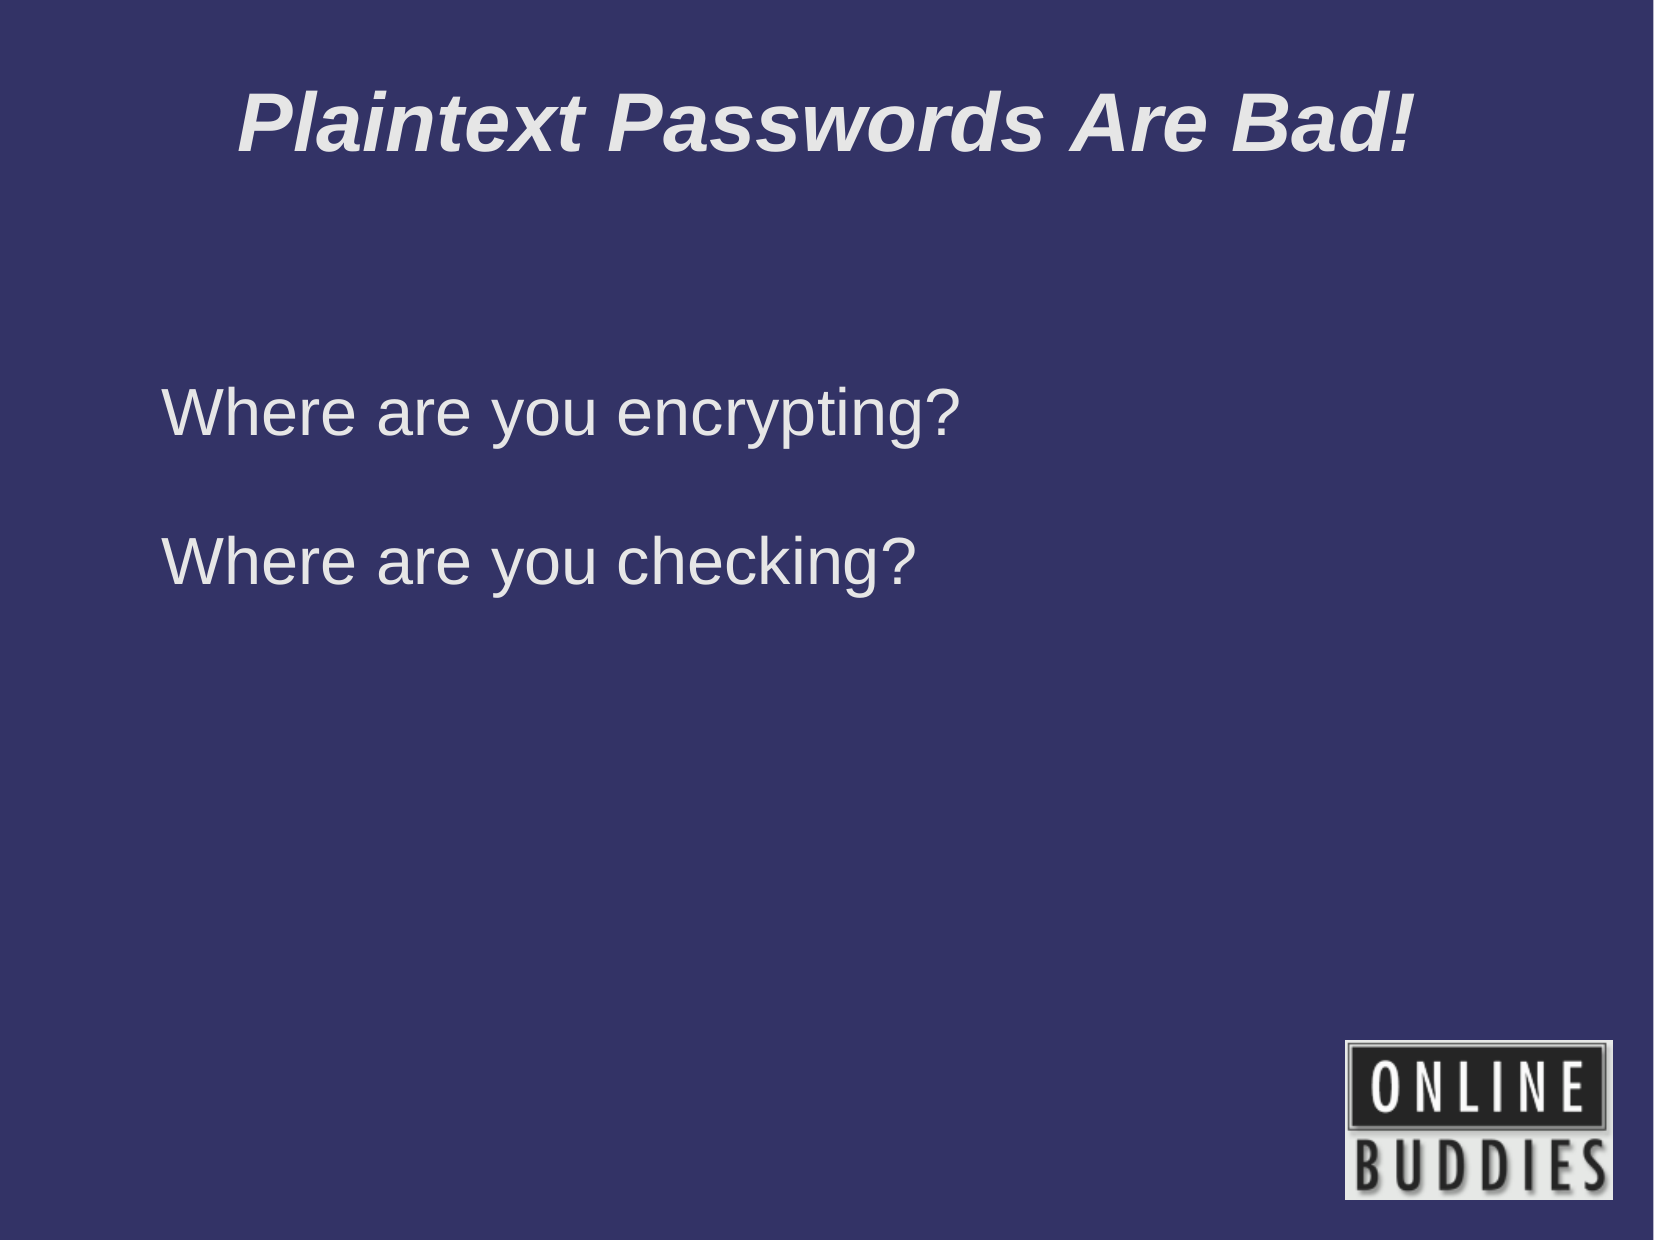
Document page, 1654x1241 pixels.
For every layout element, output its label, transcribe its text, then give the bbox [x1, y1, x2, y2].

title Plaintext Passwords Are Bad! [121, 19, 1534, 227]
picture [1345, 1040, 1613, 1200]
list Where are you encrypting? Where are you checking? [150, 300, 1541, 1082]
